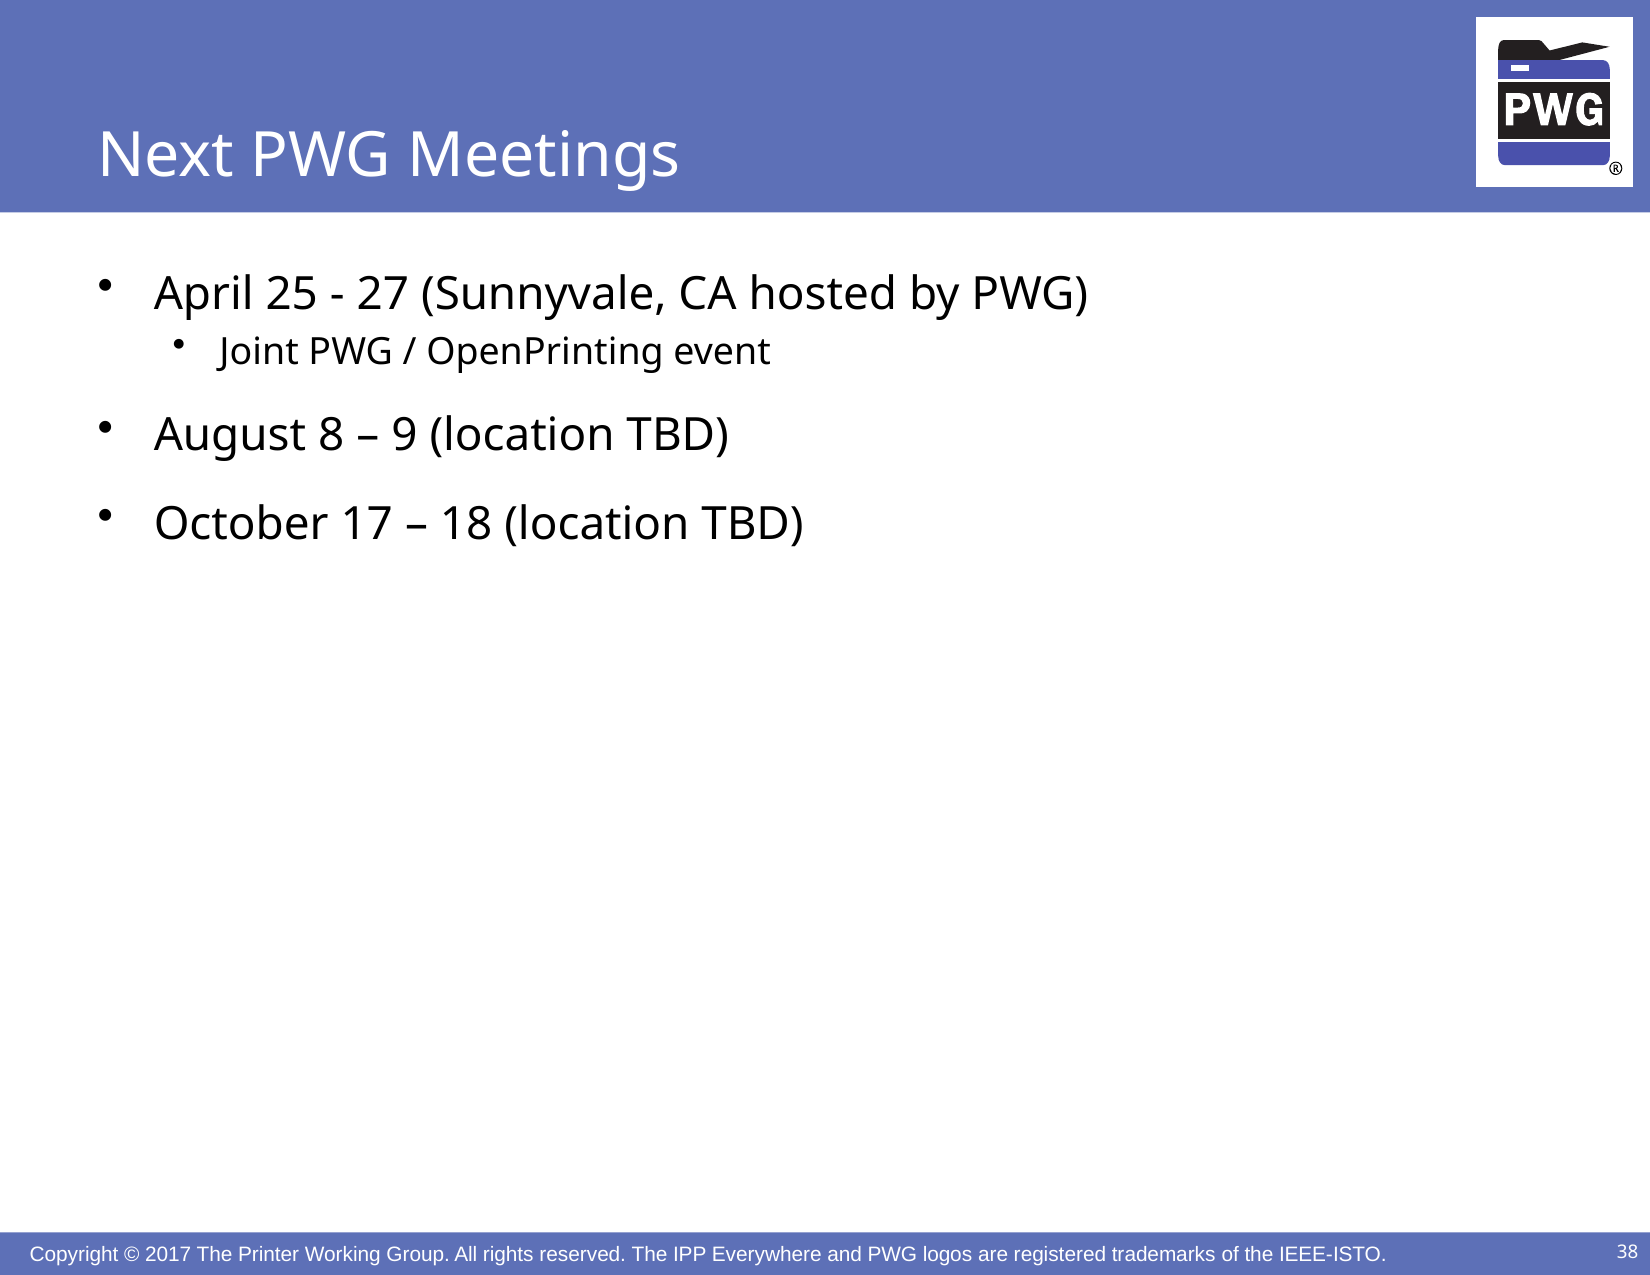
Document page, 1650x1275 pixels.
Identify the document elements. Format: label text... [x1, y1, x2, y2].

list April 25 - 27 (Sunnyvale, CA hosted by PWG) Joint PWG / OpenPrinting event August 8 – 9 (location TBD) October 17 – 18 (location TBD) [82, 254, 1568, 1233]
title Next PWG Meetings [82, 8, 1449, 198]
